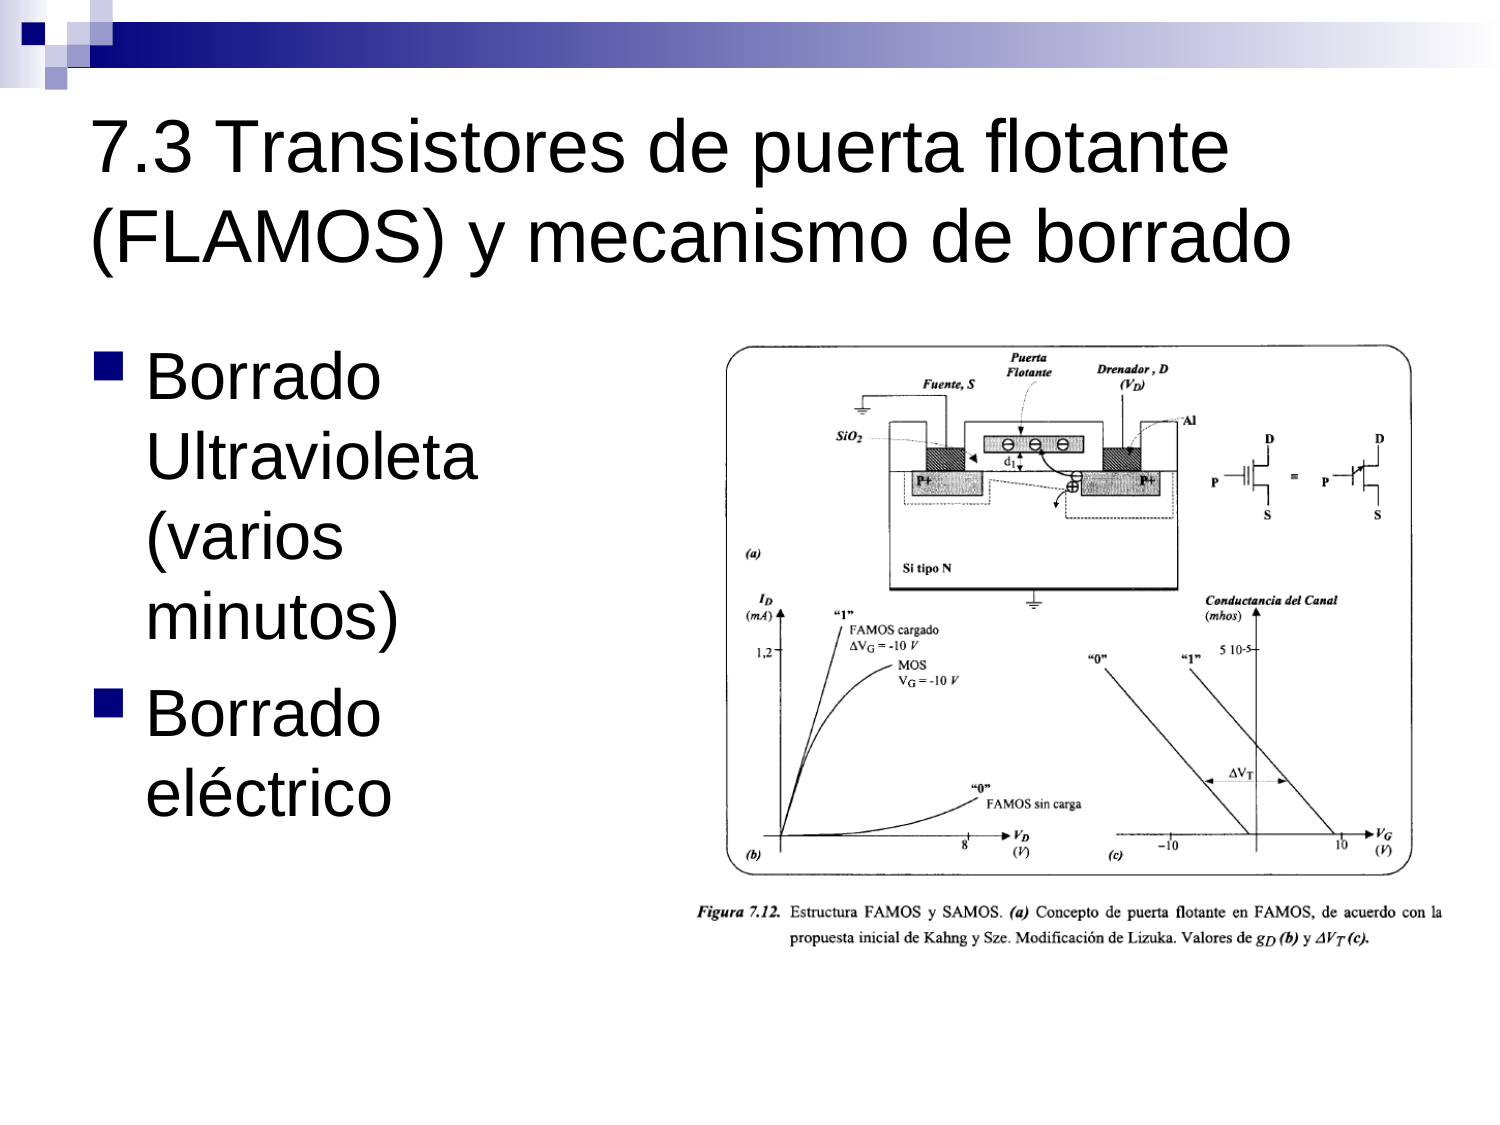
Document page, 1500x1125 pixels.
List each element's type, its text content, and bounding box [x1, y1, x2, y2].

title 7.3 Transistores de puerta flotante (FLAMOS) y mecanismo de borrado [75, 75, 1426, 301]
picture [667, 326, 1474, 964]
list Borrado Ultravioleta (varios minutos) Borrado eléctrico [74, 324, 573, 963]
